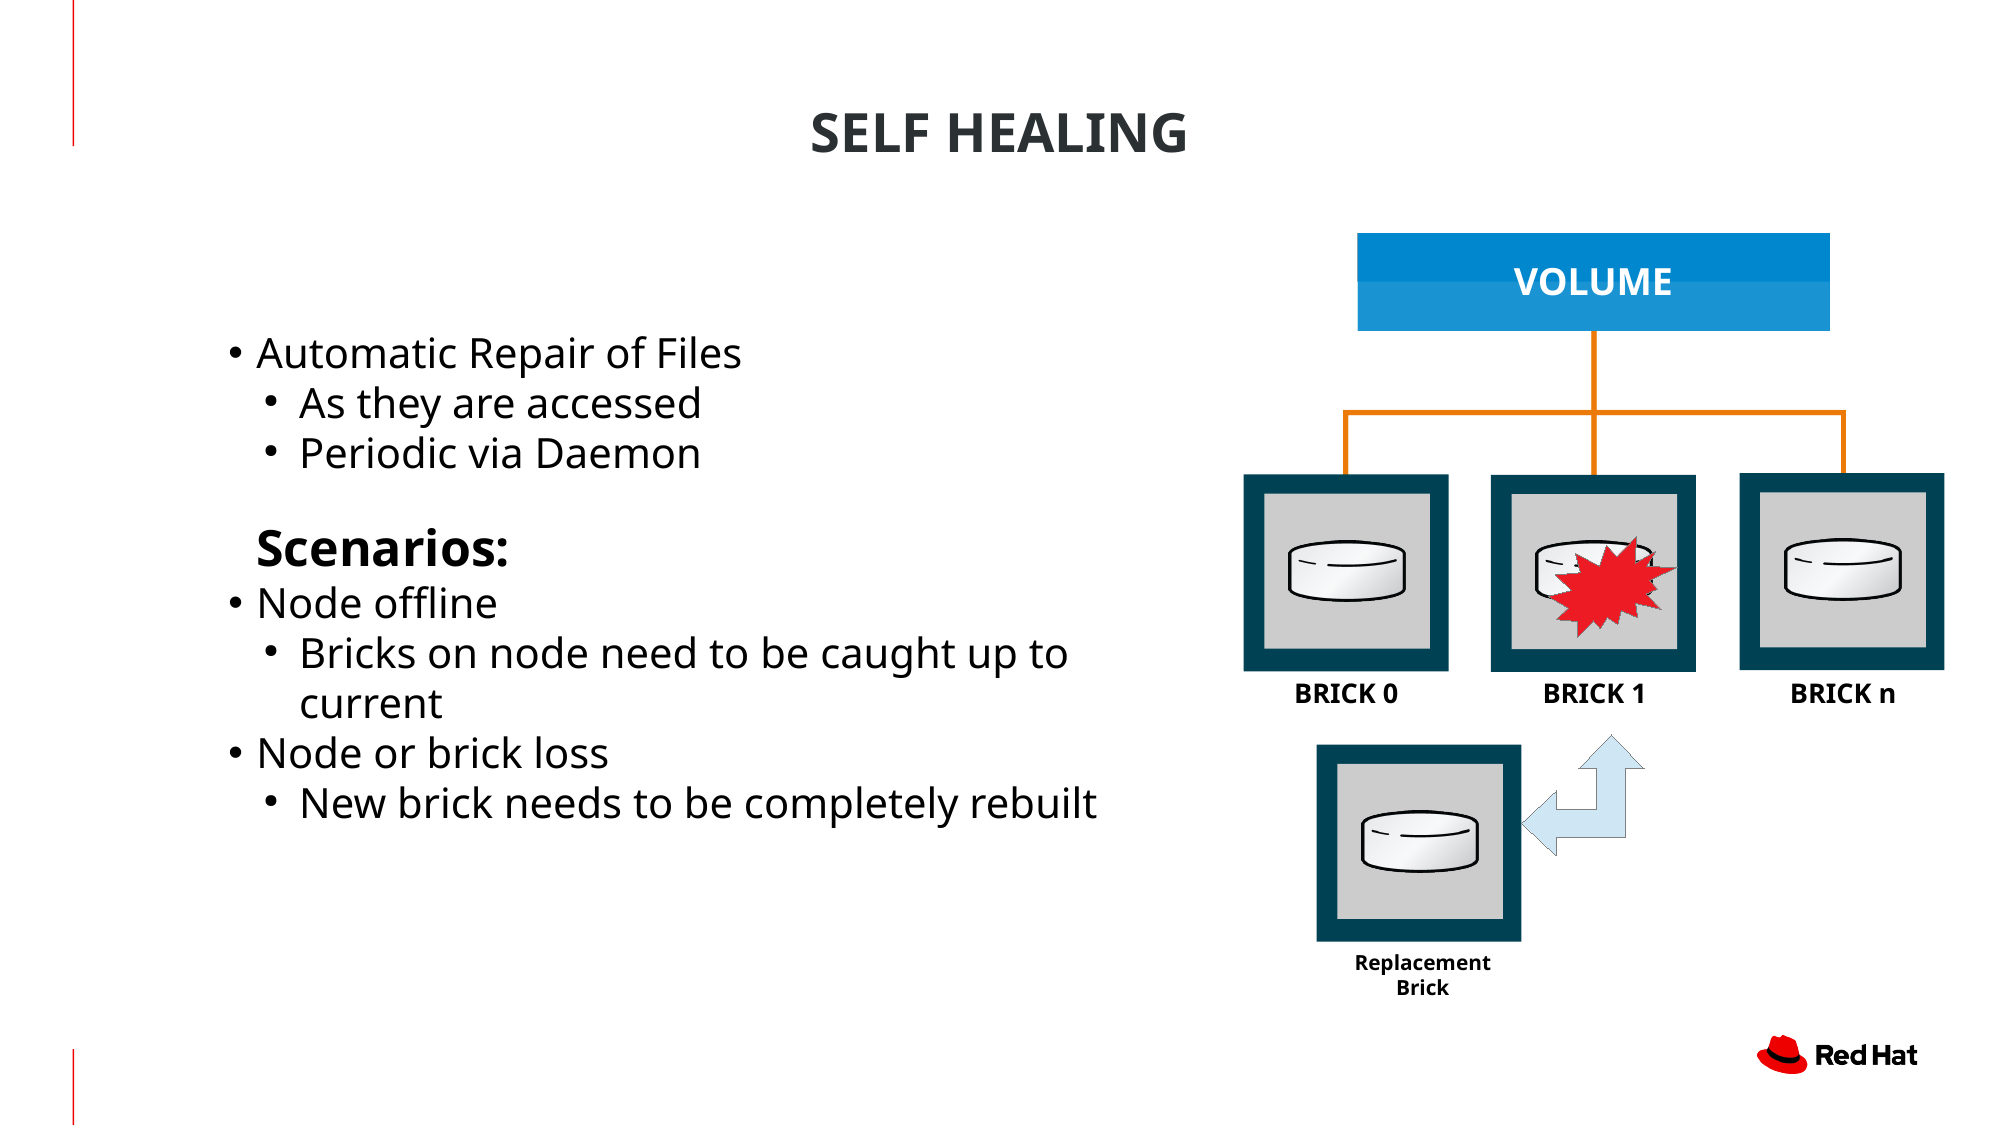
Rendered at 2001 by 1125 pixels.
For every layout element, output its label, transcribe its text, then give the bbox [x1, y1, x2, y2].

text_box BRICK 0 [1241, 669, 1451, 718]
text_box BRICK n [1738, 669, 1948, 718]
text_box [1243, 474, 1449, 672]
text_box VOLUME [1357, 238, 1830, 322]
picture [1361, 810, 1479, 873]
text_box [1739, 473, 1945, 671]
text_box Replacement Brick [1318, 950, 1528, 999]
title Self Healing [288, 83, 1714, 243]
text_box [1316, 734, 1645, 942]
picture [1757, 1035, 1918, 1074]
picture [1636, 540, 1653, 562]
text_box Automatic Repair of Files As they are accessed Periodic via Daemon Scenarios: Node offline Bricks on node need to be caught up to current Node or brick loss New brick needs to be completely rebuilt [213, 319, 1214, 990]
picture [1288, 540, 1406, 602]
text_box [1490, 474, 1696, 672]
picture [1784, 538, 1902, 601]
picture [1535, 540, 1631, 603]
text_box BRICK 1 [1490, 669, 1700, 718]
picture [1648, 558, 1653, 566]
picture [1343, 322, 1846, 475]
